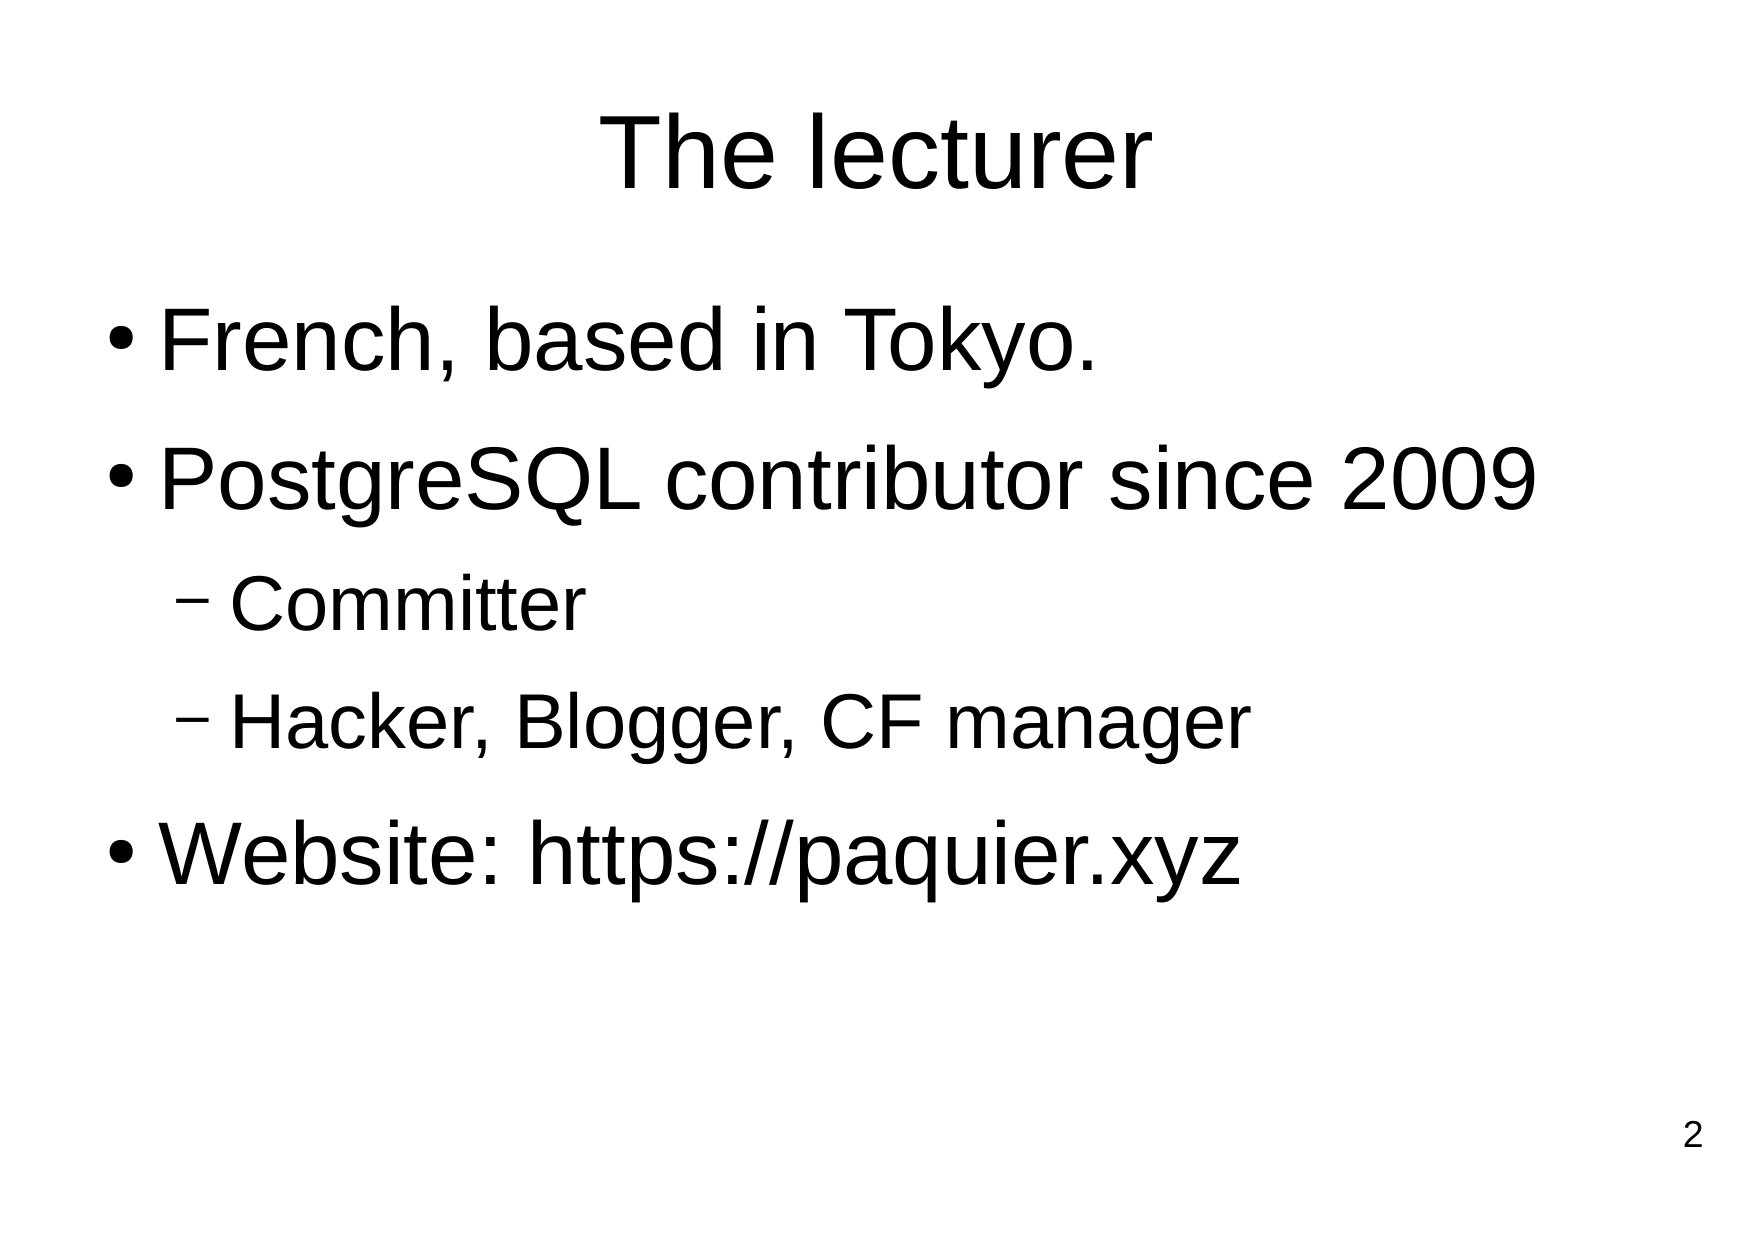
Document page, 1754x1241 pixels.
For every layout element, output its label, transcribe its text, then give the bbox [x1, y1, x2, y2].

title The lecturer [87, 49, 1667, 257]
list French, based in Tokyo. PostgreSQL contributor since 2009 Committer Hacker, Blogger, CF manager Website: https://paquier.xyz [87, 290, 1667, 1010]
text_box <number> [1447, 1106, 1719, 1201]
